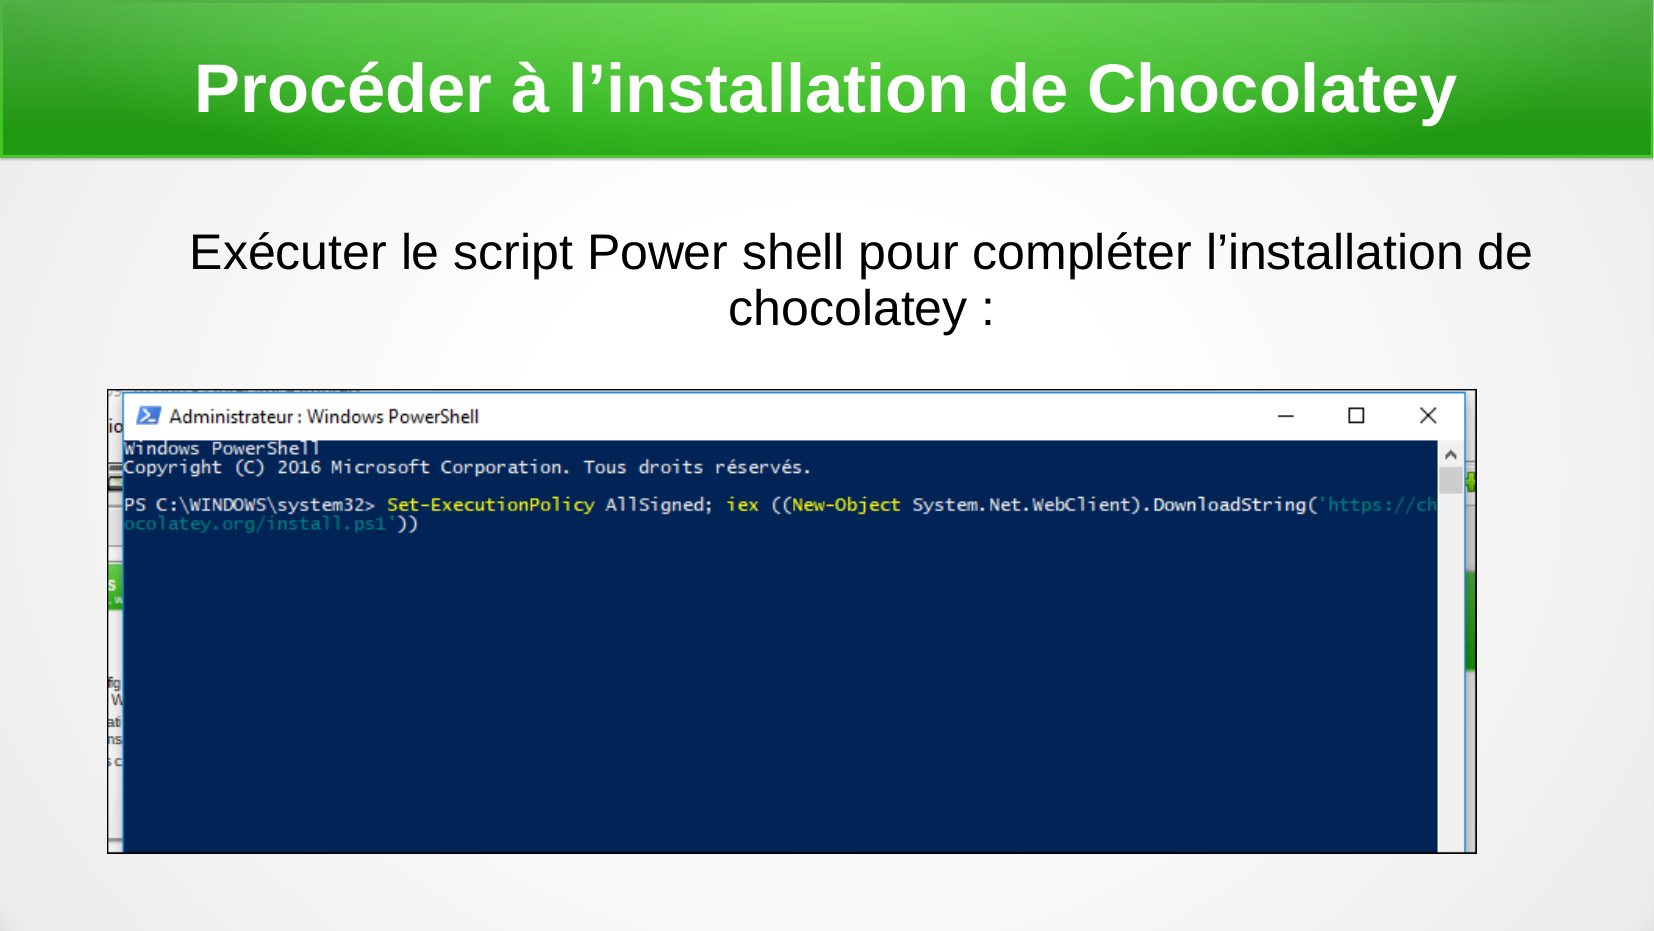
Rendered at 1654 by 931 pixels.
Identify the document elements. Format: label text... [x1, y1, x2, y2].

picture [107, 389, 1477, 854]
title Procéder à l’installation de Chocolatey [82, 35, 1571, 142]
list Exécuter le script Power shell pour compléter l’installation de chocolatey : [82, 224, 1571, 764]
